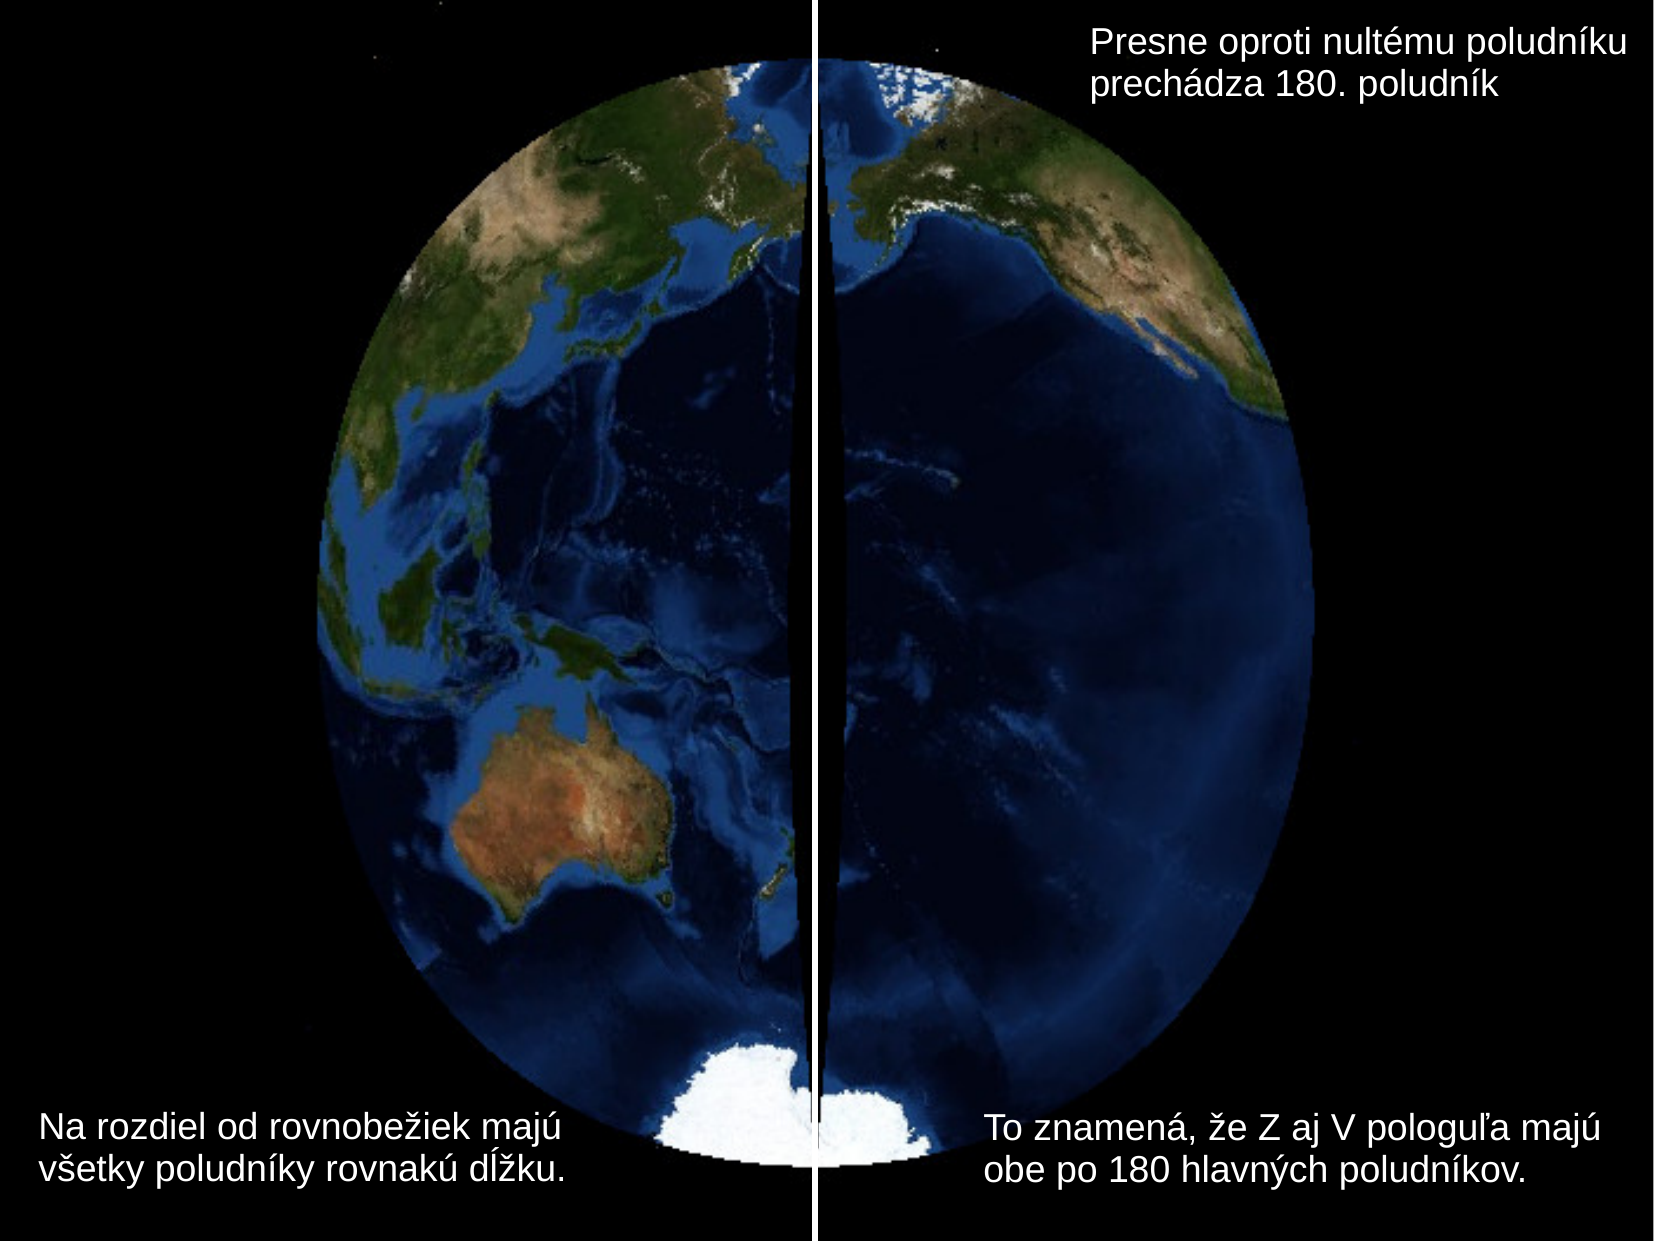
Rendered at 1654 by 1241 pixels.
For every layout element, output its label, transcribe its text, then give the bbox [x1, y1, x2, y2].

text_box To znamená, že Z aj V pologuľa majú obe po 180 hlavných poludníkov. [968, 1099, 1619, 1241]
picture [0, 0, 812, 1241]
text_box Na rozdiel od rovnobežiek majú všetky poludníky rovnakú dĺžku. [23, 1098, 603, 1198]
picture [818, 0, 1654, 1241]
text_box Presne oproti nultému poludníku prechádza 180. poludník [1074, 13, 1654, 113]
